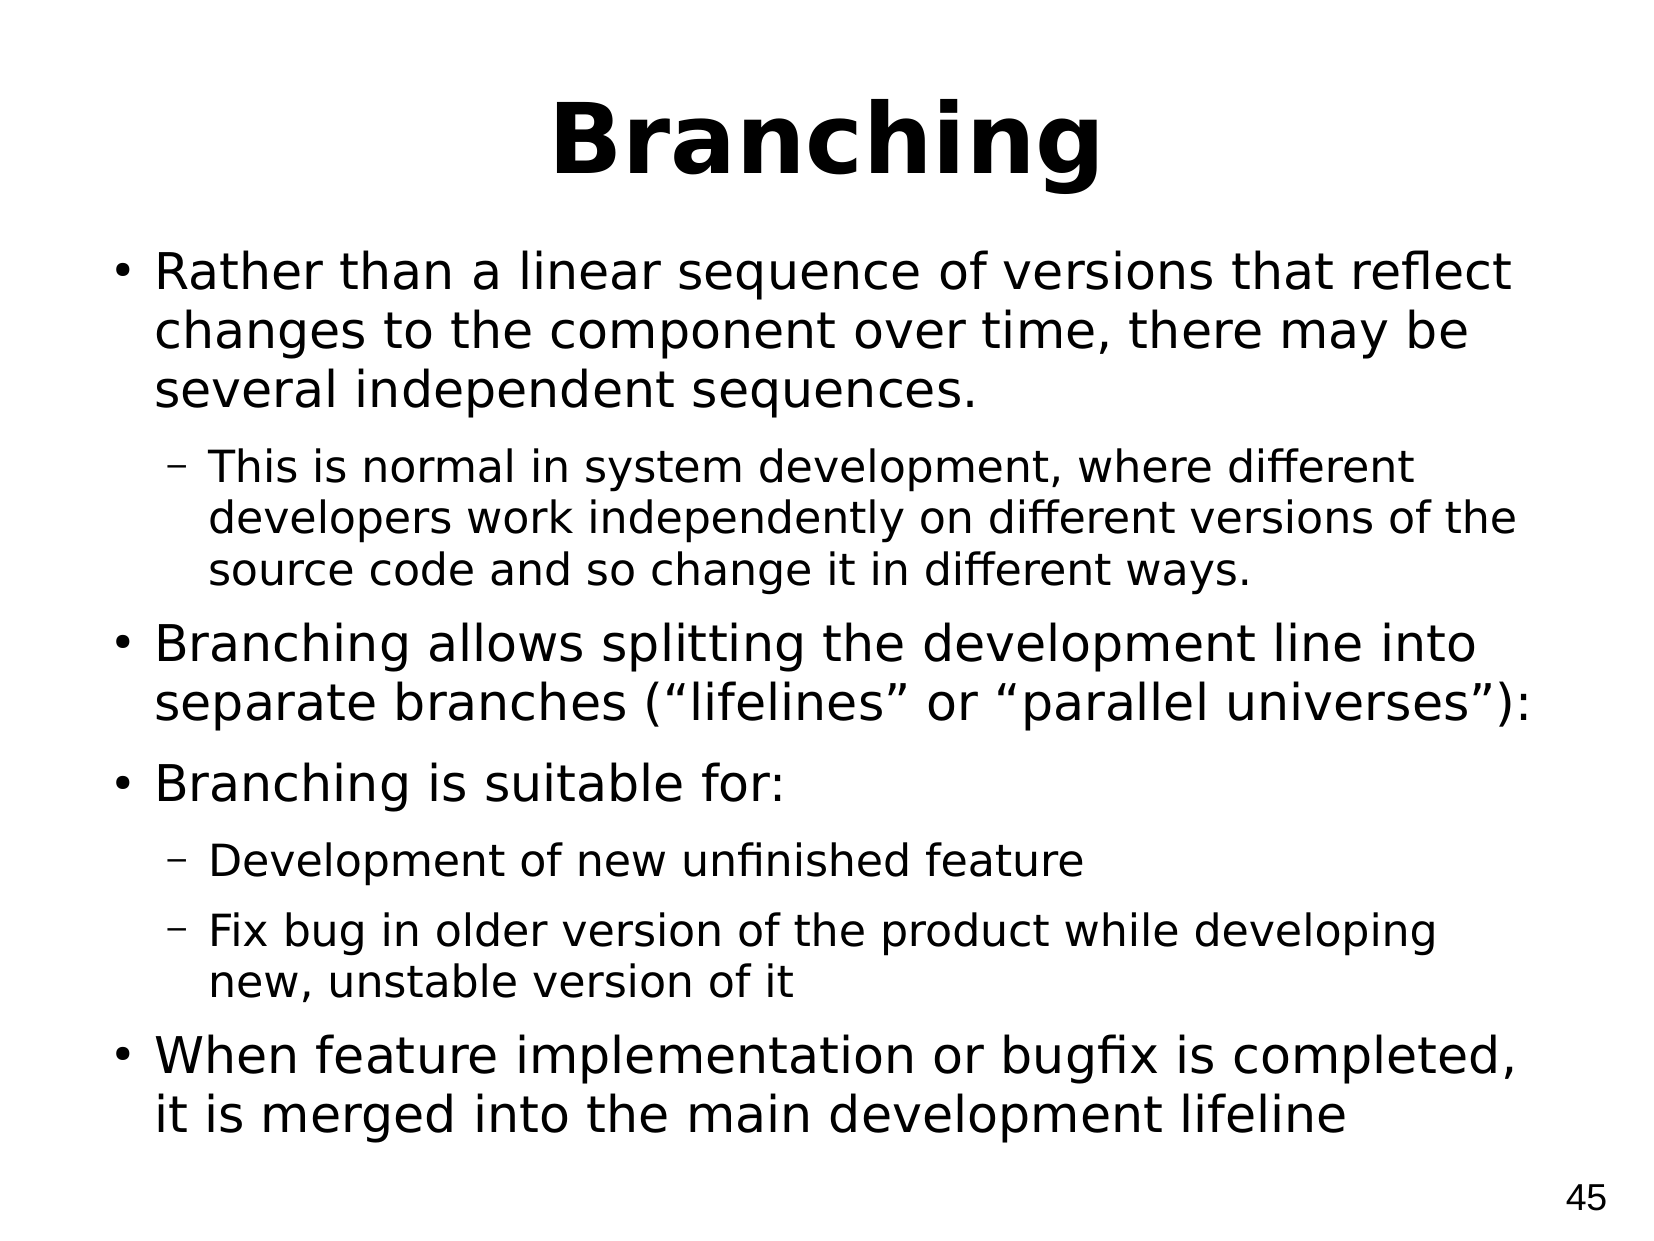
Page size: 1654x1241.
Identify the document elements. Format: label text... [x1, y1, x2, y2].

title Branching [82, 61, 1571, 207]
list Rather than a linear sequence of versions that reflect changes to the component over time, there may be several independent sequences. This is normal in system development, where different developers work independently on different versions of the source code and so change it in different ways. Branching allows splitting the development line into separate branches (“lifelines” or “parallel universes”): Branching is suitable for: Development of new unfinished feature Fix bug in older version of the product while developing new, unstable version of it When feature implementation or bugfix is completed, it is merged into the main development lifeline [82, 236, 1571, 1205]
